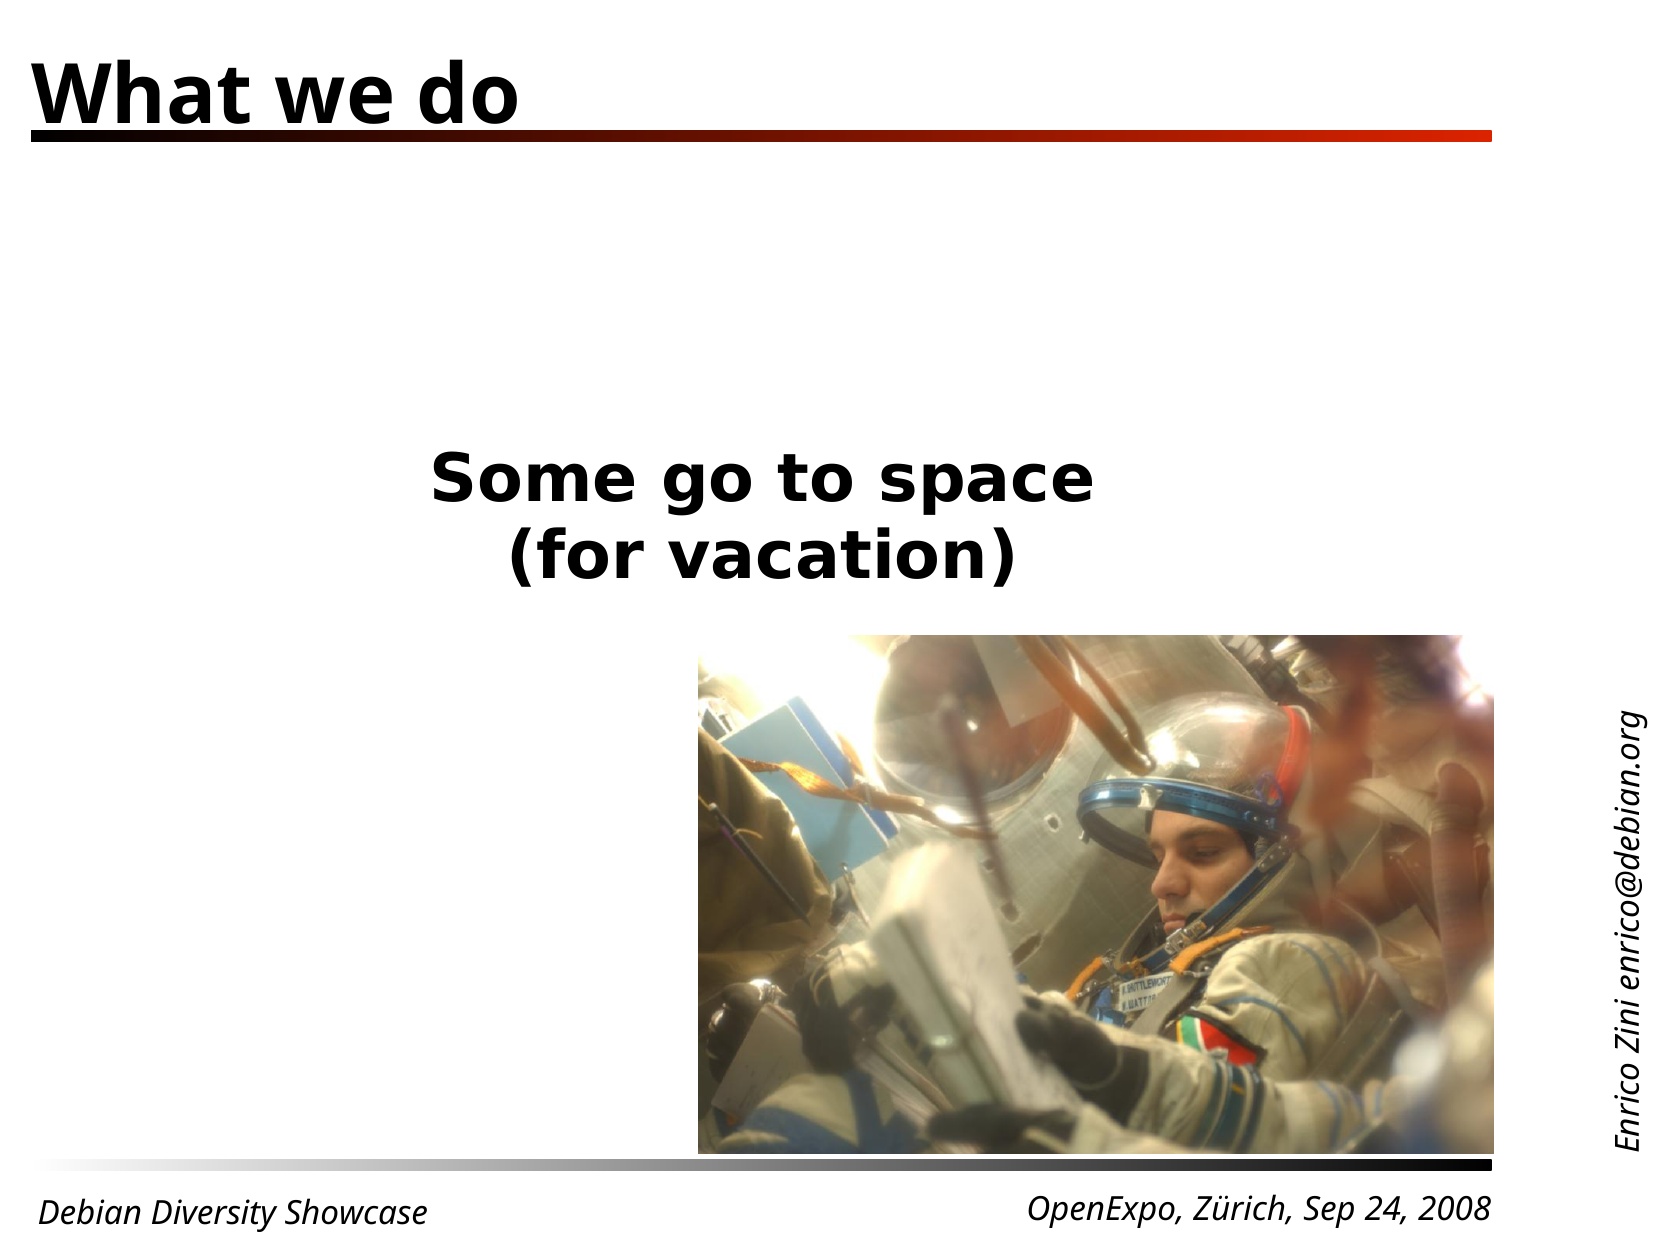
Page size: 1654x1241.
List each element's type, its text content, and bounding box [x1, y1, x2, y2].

picture [698, 635, 1494, 1154]
text_box Some go to space (for vacation) [30, 439, 1495, 595]
text_box What we do [31, 34, 1438, 168]
